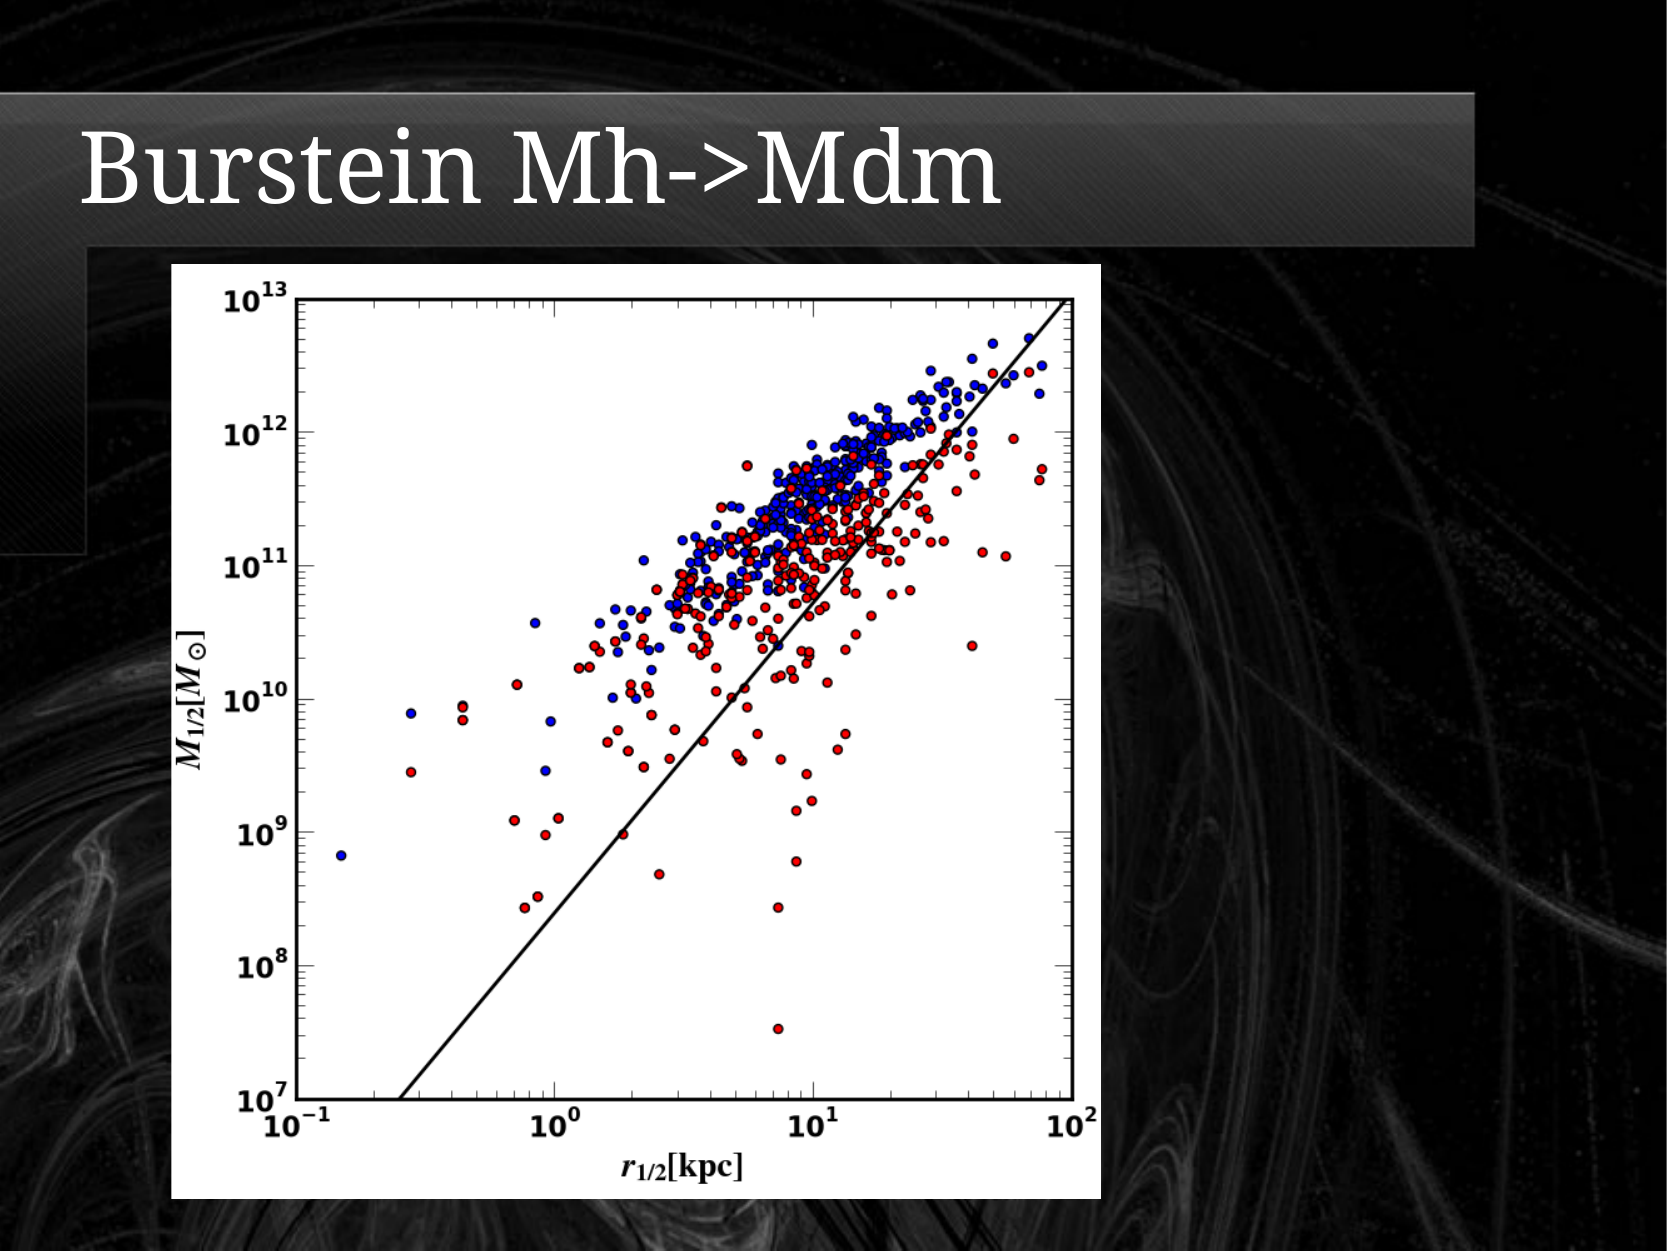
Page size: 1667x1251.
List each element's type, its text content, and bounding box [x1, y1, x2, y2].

title Burstein Mh->Mdm [78, 99, 1665, 250]
picture [0, 0, 1667, 1251]
